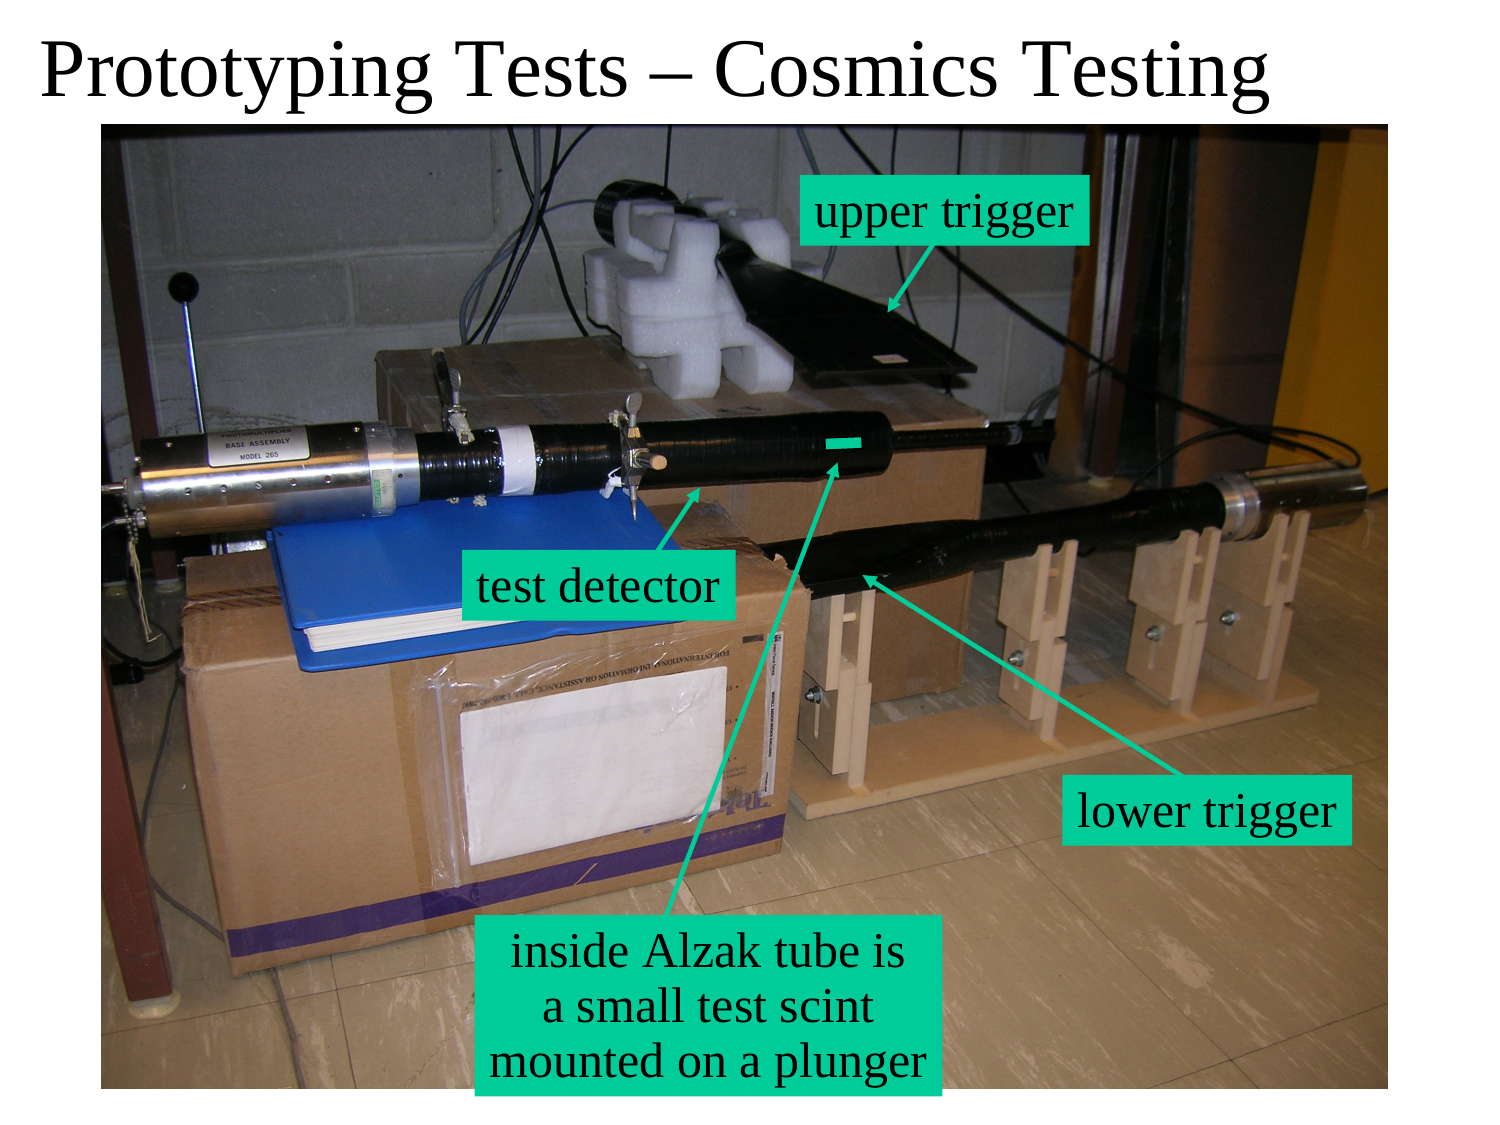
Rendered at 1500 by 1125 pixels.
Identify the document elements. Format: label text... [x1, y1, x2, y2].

text_box test detector [462, 549, 736, 621]
picture [101, 124, 1388, 1090]
title Prototyping Tests – Cosmics Testing [0, 0, 1313, 138]
text_box upper trigger [799, 174, 1090, 246]
text_box inside Alzak tube is a small test scint mounted on a plunger [474, 915, 943, 1097]
text_box lower trigger [1062, 774, 1353, 846]
